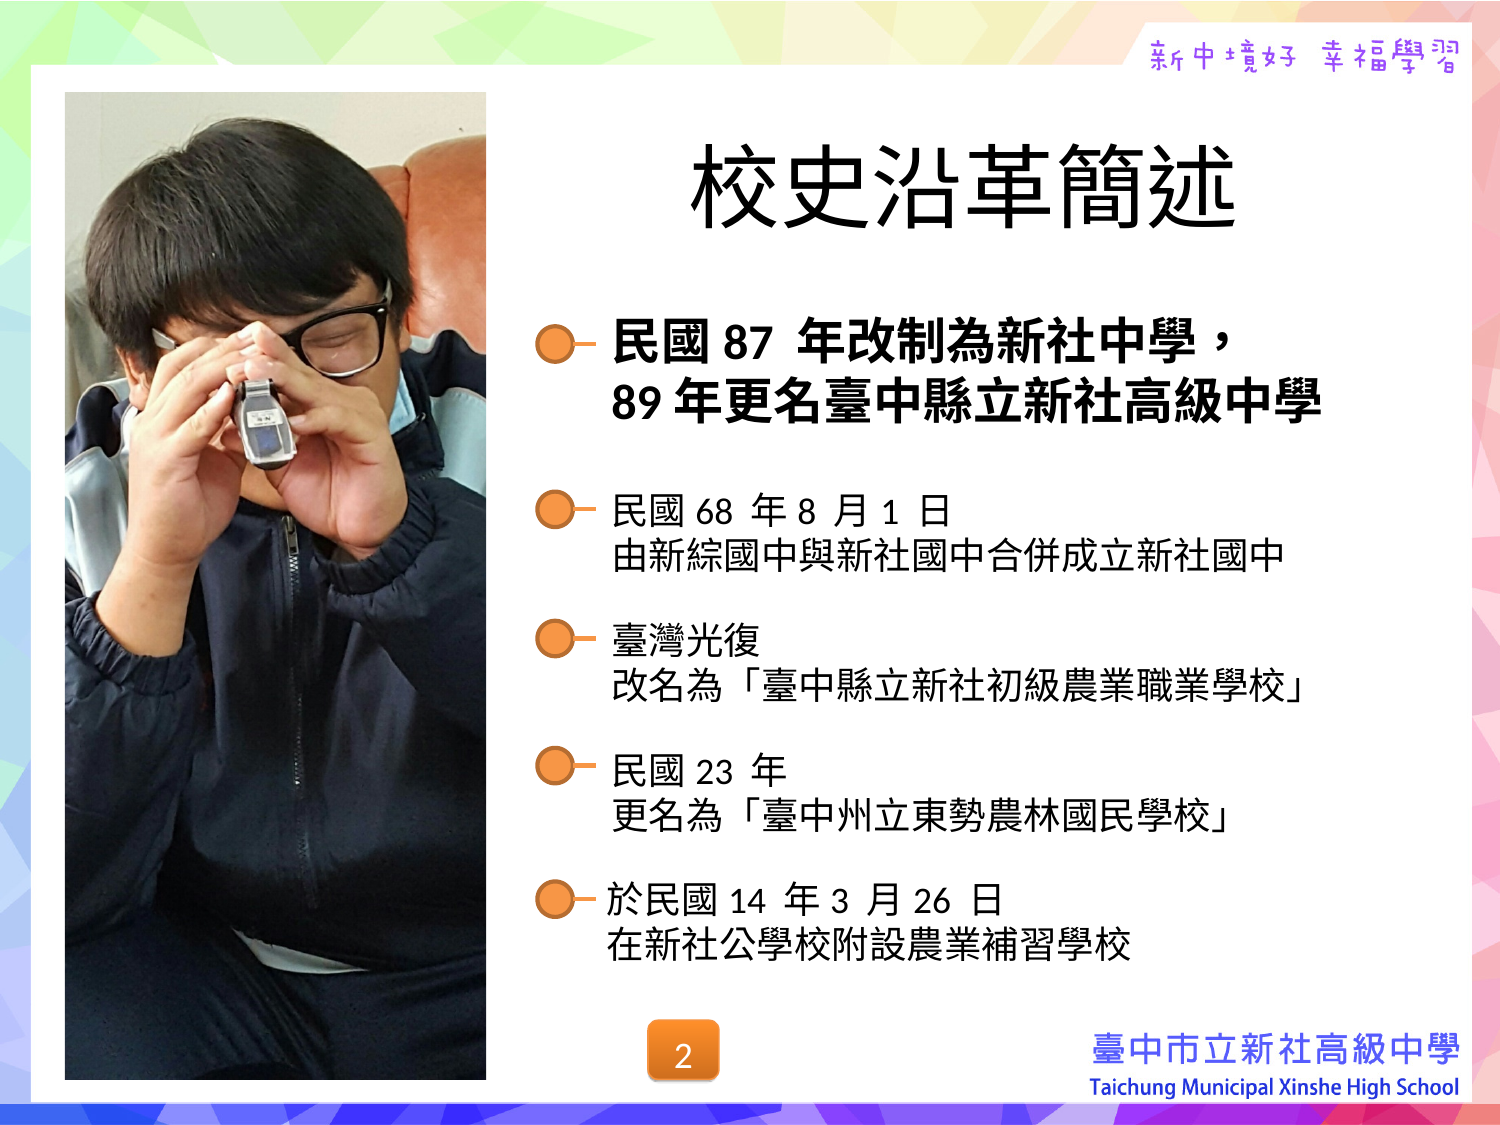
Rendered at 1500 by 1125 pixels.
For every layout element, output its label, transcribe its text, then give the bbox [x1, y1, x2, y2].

text_box 2 [648, 1020, 719, 1080]
text_box 民國87 年改制為新社中學， 89年更名臺中縣立新社高級中學 [596, 302, 1365, 439]
text_box [537, 620, 573, 657]
text_box 民國23 年 更名為「臺中州立東勢農林國民學校」 [596, 739, 1271, 846]
text_box 臺灣光復 改名為「臺中縣立新社初級農業職業學校」 [596, 609, 1353, 716]
text_box [537, 491, 573, 528]
picture [64, 92, 487, 1080]
text_box 民國68 年8 月1 日 由新綜國中與新社國中合併成立新社國中 [596, 479, 1309, 586]
text_box [537, 326, 573, 362]
text_box [537, 747, 573, 784]
text_box 於民國14 年3 月26 日 在新社公學校附設農業補習學校 [591, 868, 1153, 975]
title 校史沿革簡述 [655, 118, 1272, 251]
text_box [537, 881, 573, 917]
